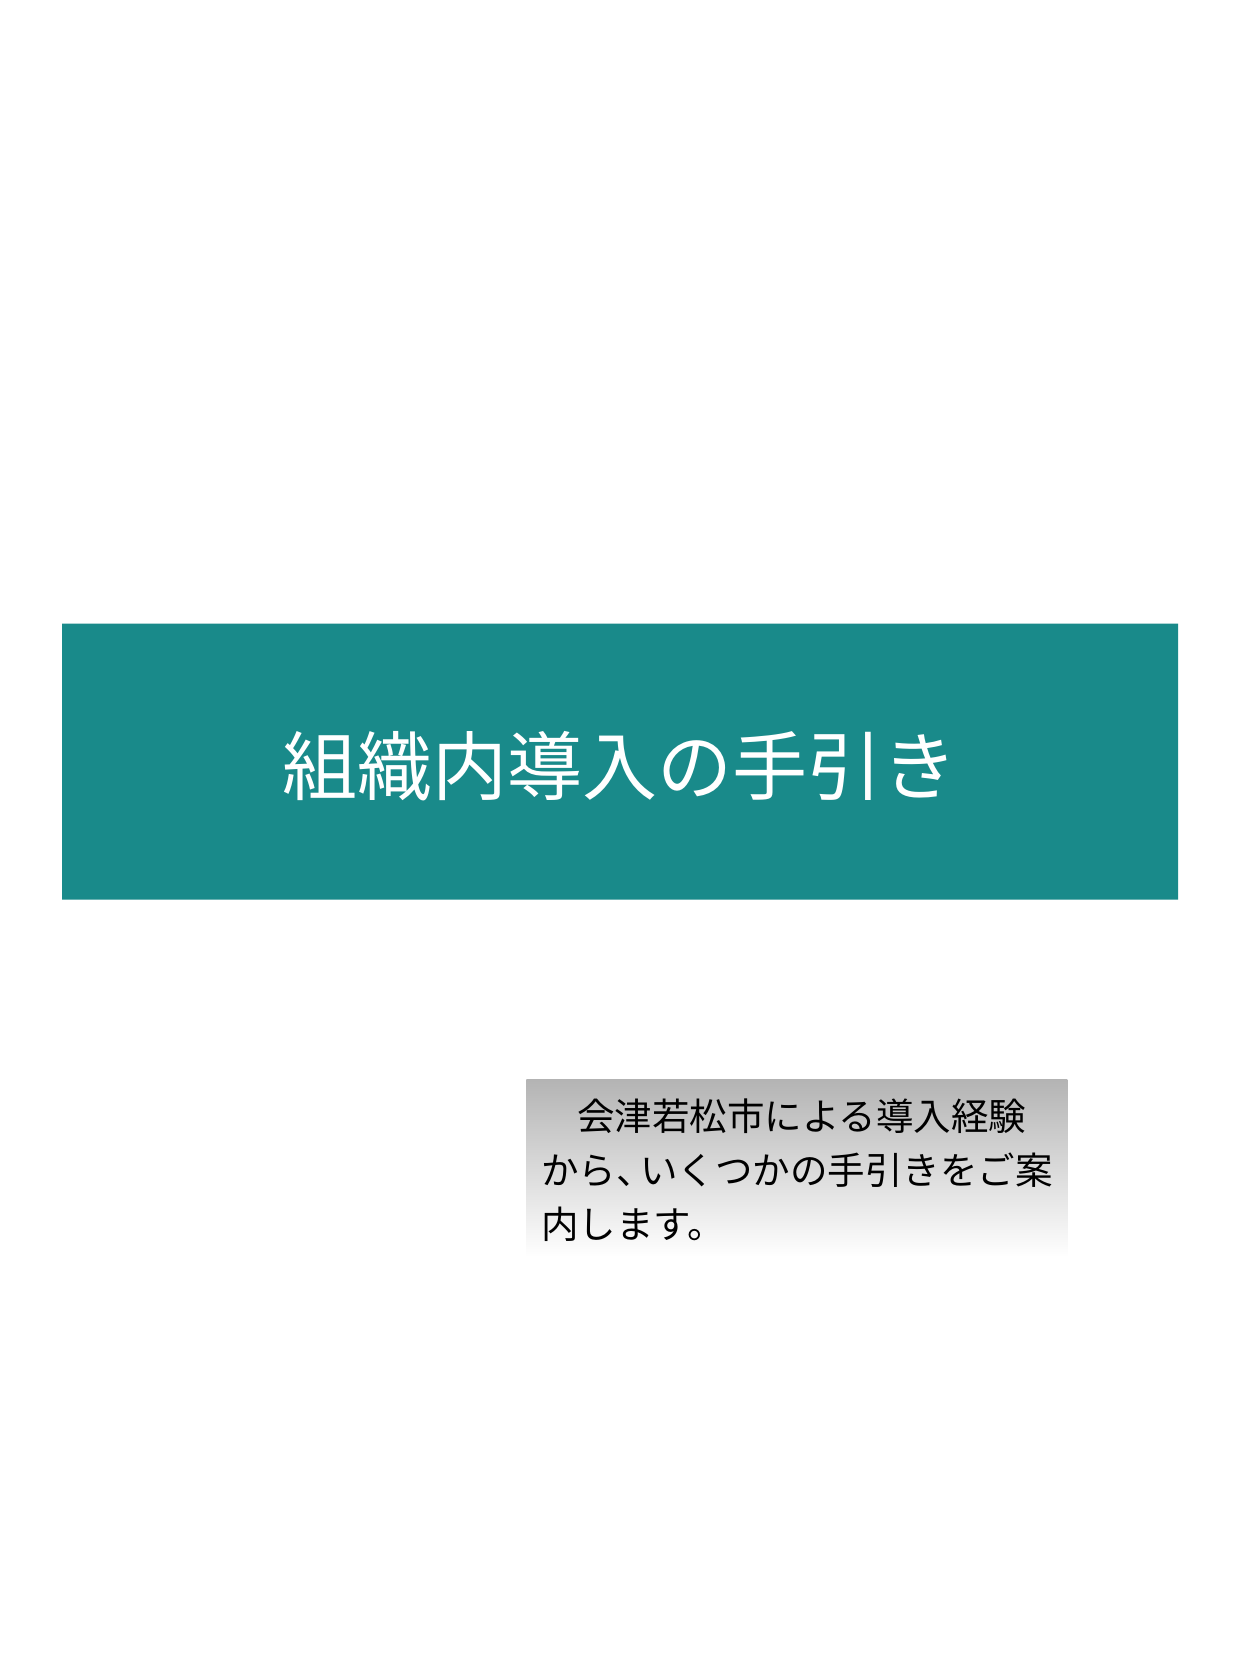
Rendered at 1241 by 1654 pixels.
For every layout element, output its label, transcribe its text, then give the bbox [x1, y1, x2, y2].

text_box 会津若松市による導入経験から、いくつかの手引きをご案内します。 [526, 1079, 1068, 1207]
title 組織内導入の手引き [62, 623, 1179, 900]
